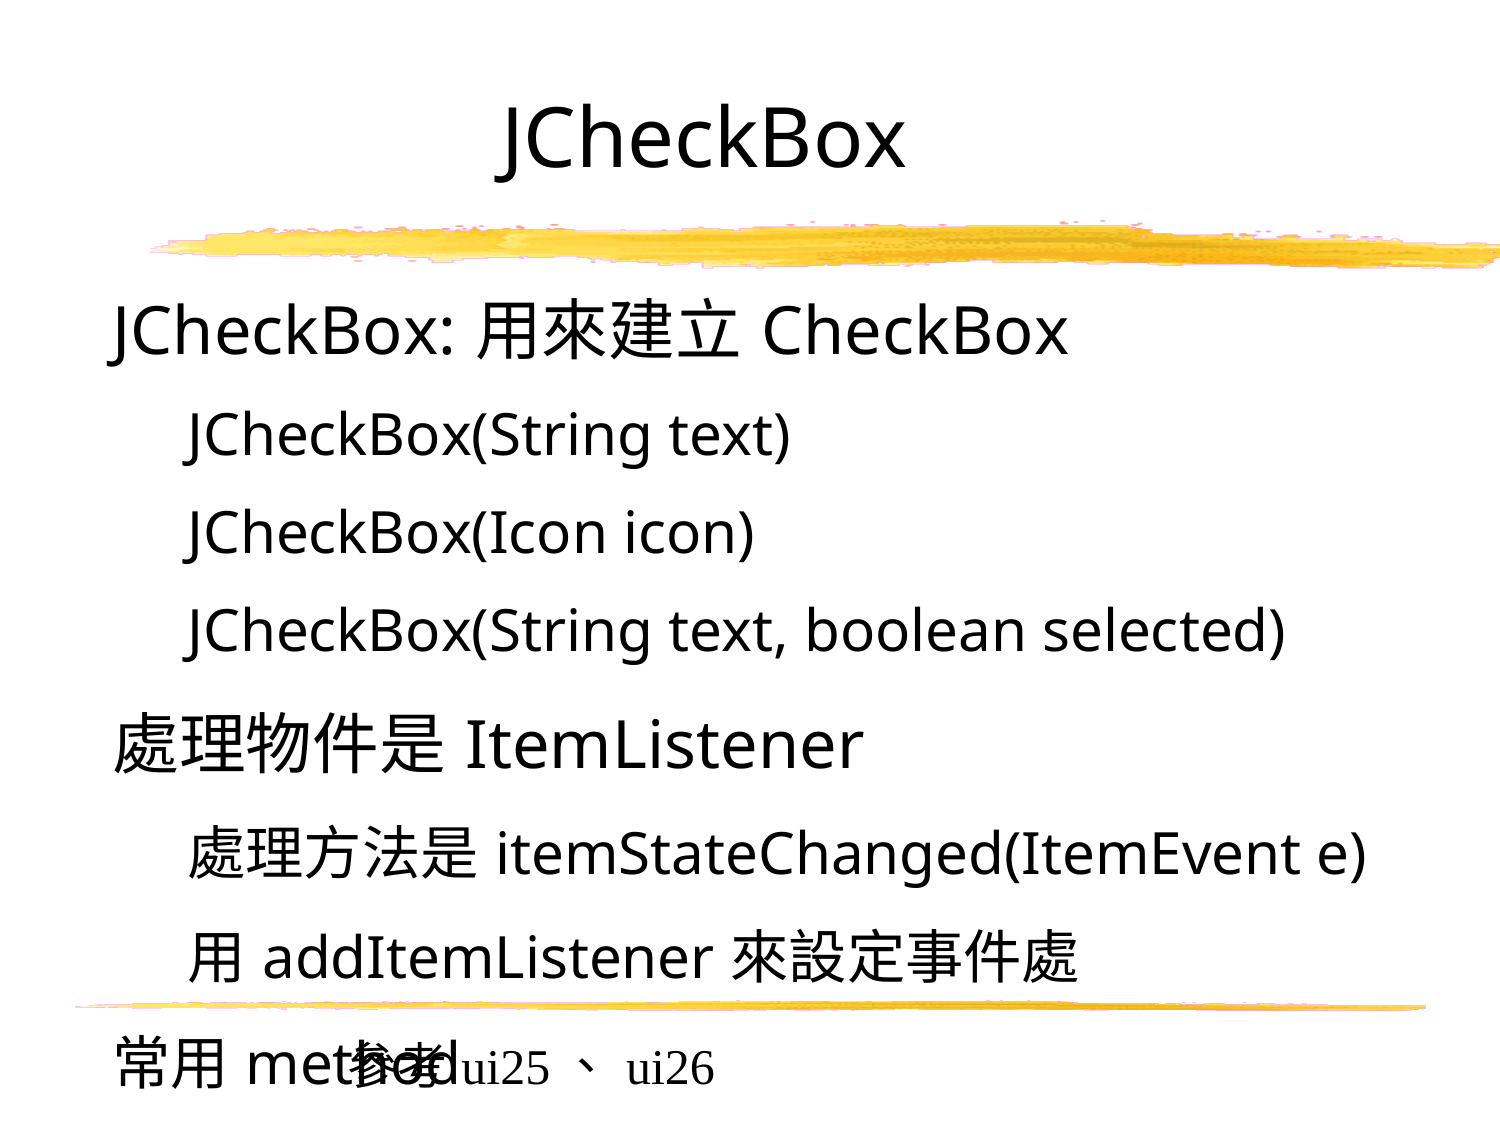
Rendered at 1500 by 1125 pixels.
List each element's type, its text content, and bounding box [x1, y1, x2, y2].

picture [75, 999, 1426, 1013]
title JCheckBox [66, 35, 1342, 226]
text_box 參考ui25、ui26 [347, 1026, 711, 1090]
list JCheckBox:用來建立CheckBox JCheckBox(String text) JCheckBox(Icon icon) JCheckBox(String text, boolean selected) 處理物件是ItemListener 處理方法是itemStateChanged(ItemEvent e) 用addItemListener來設定事件處 常用method isSelected() 看看有沒有被設定 [112, 269, 1450, 1001]
picture [150, 215, 1500, 279]
